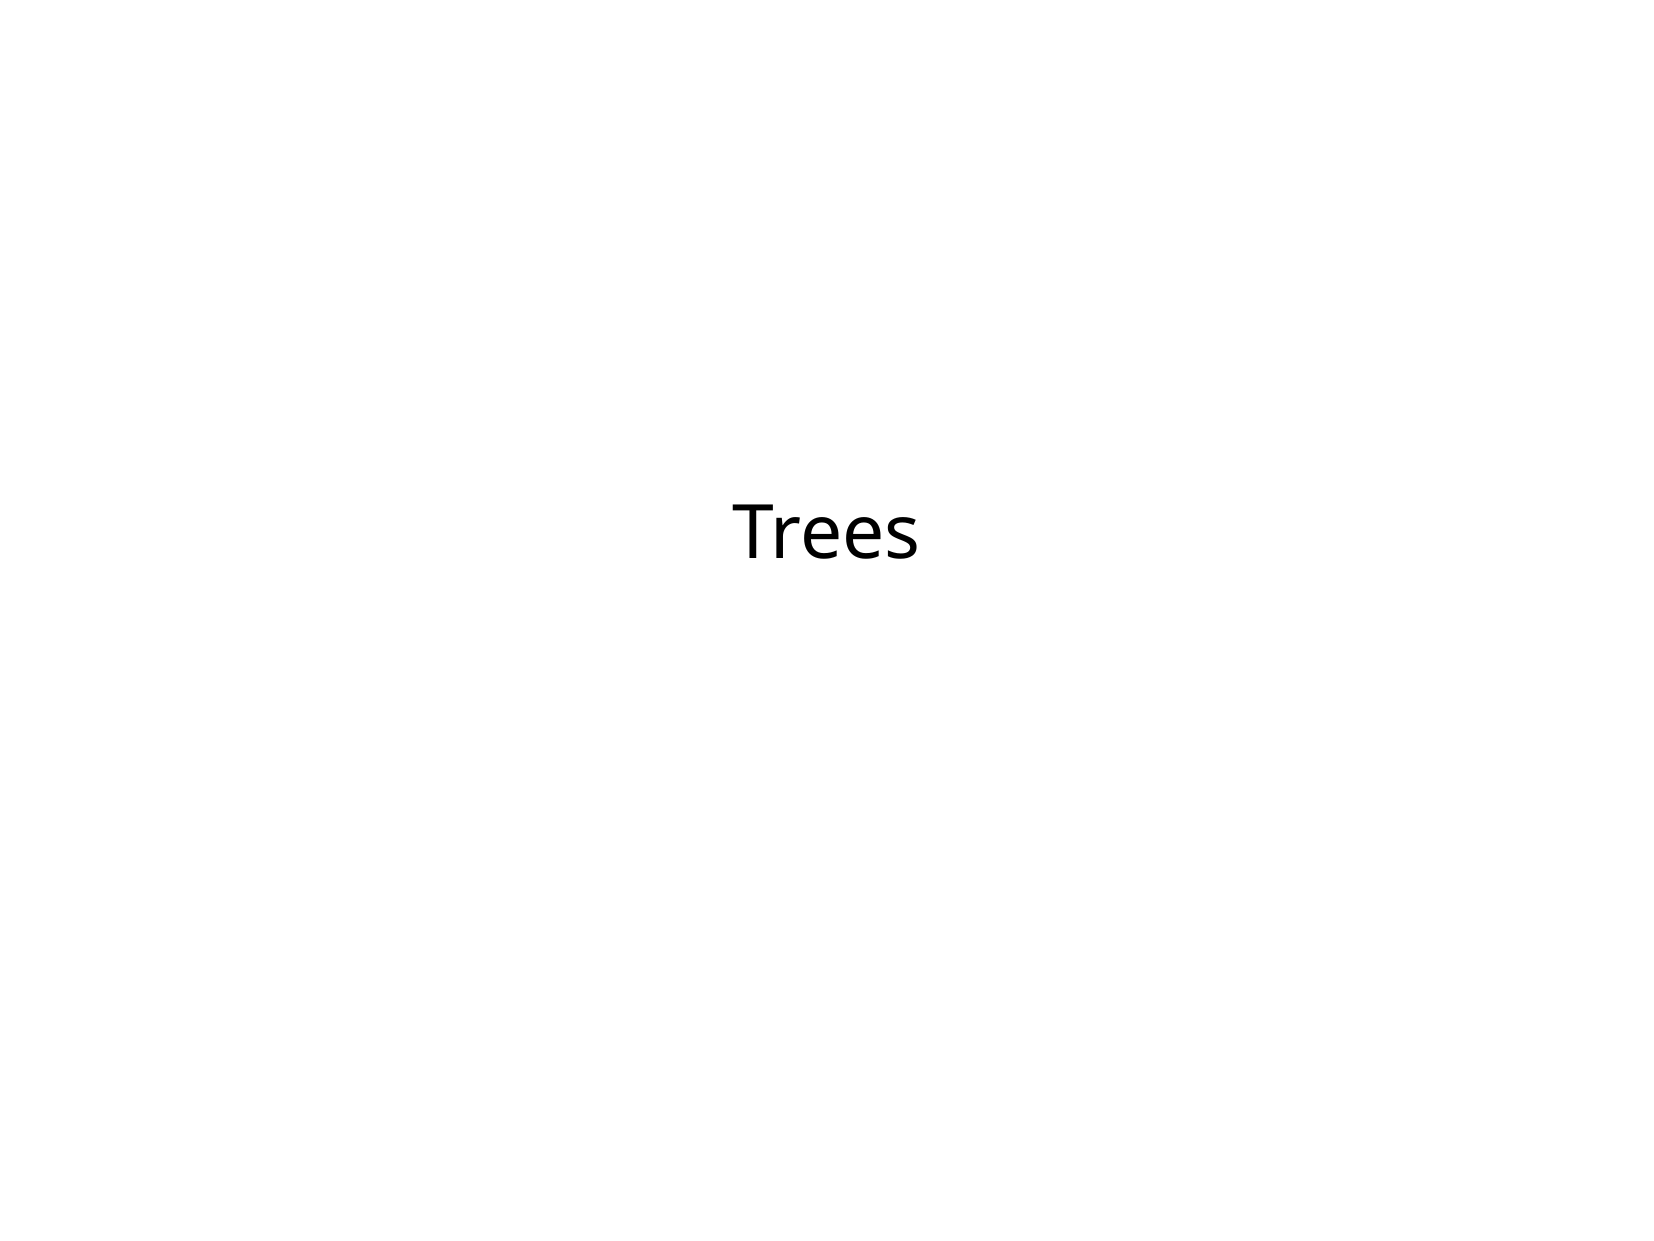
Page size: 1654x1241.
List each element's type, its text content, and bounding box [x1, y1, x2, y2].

subtitle Trees [82, 49, 1571, 1010]
